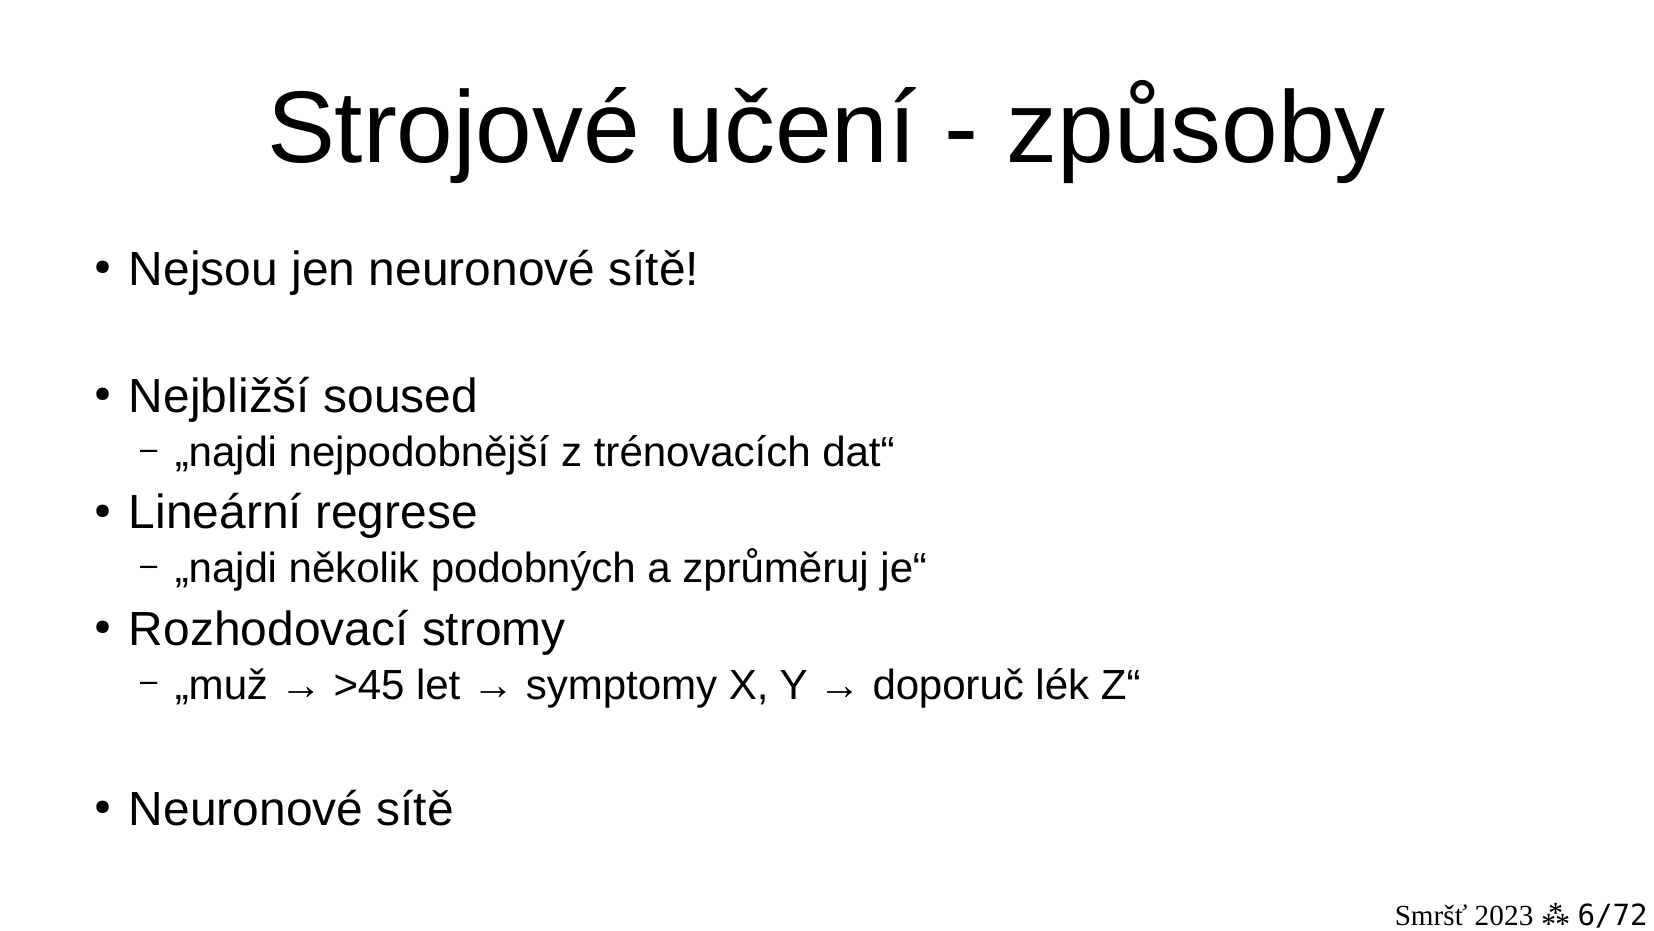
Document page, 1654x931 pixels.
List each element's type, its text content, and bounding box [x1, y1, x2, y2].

title Strojové učení - způsoby [82, 41, 1571, 214]
list Nejsou jen neuronové sítě! Nejbližší soused „najdi nejpodobnější z trénovacích dat“ Lineární regrese „najdi několik podobných a zprůměruj je“ Rozhodovací stromy „muž → >45 let → symptomy X, Y → doporuč lék Z“ Neuronové sítě [82, 241, 1571, 842]
